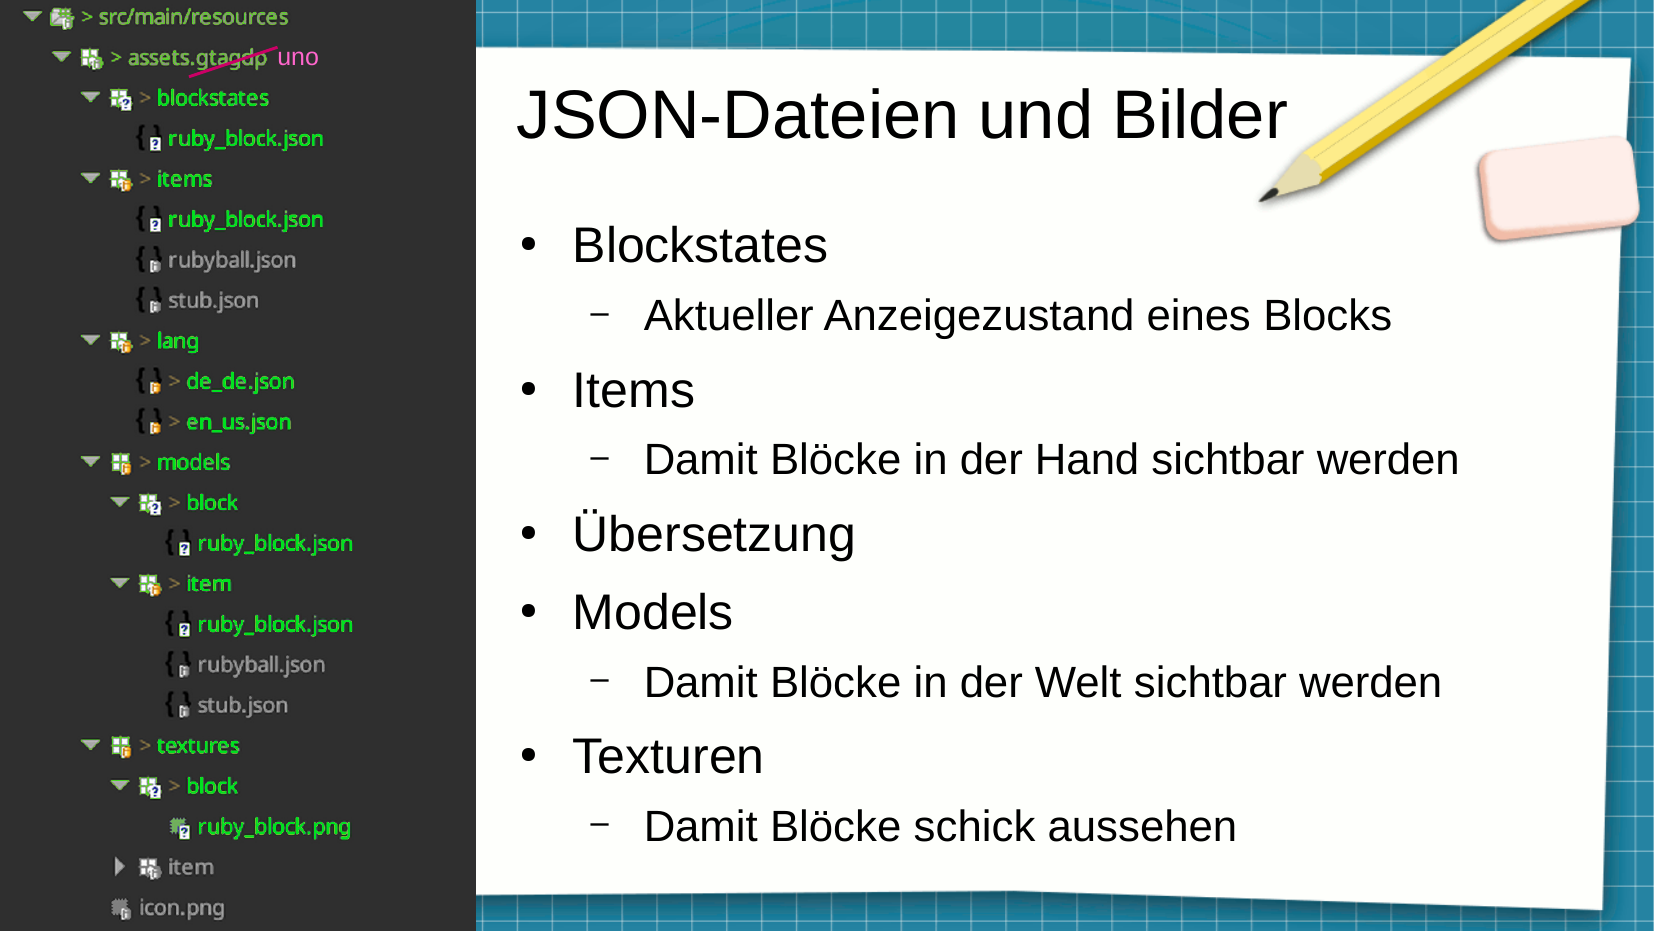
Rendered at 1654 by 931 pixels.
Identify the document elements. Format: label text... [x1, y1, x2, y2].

picture [0, 0, 1654, 931]
list Blockstates Aktueller Anzeigezustand eines Blocks Items Damit Blöcke in der Hand sichtbar werden Übersetzung Models Damit Blöcke in der Welt sichtbar werden Texturen Damit Blöcke schick aussehen [501, 217, 1571, 886]
text_box uno [259, 35, 337, 79]
title JSON-Dateien und Bilder [476, 37, 1571, 193]
